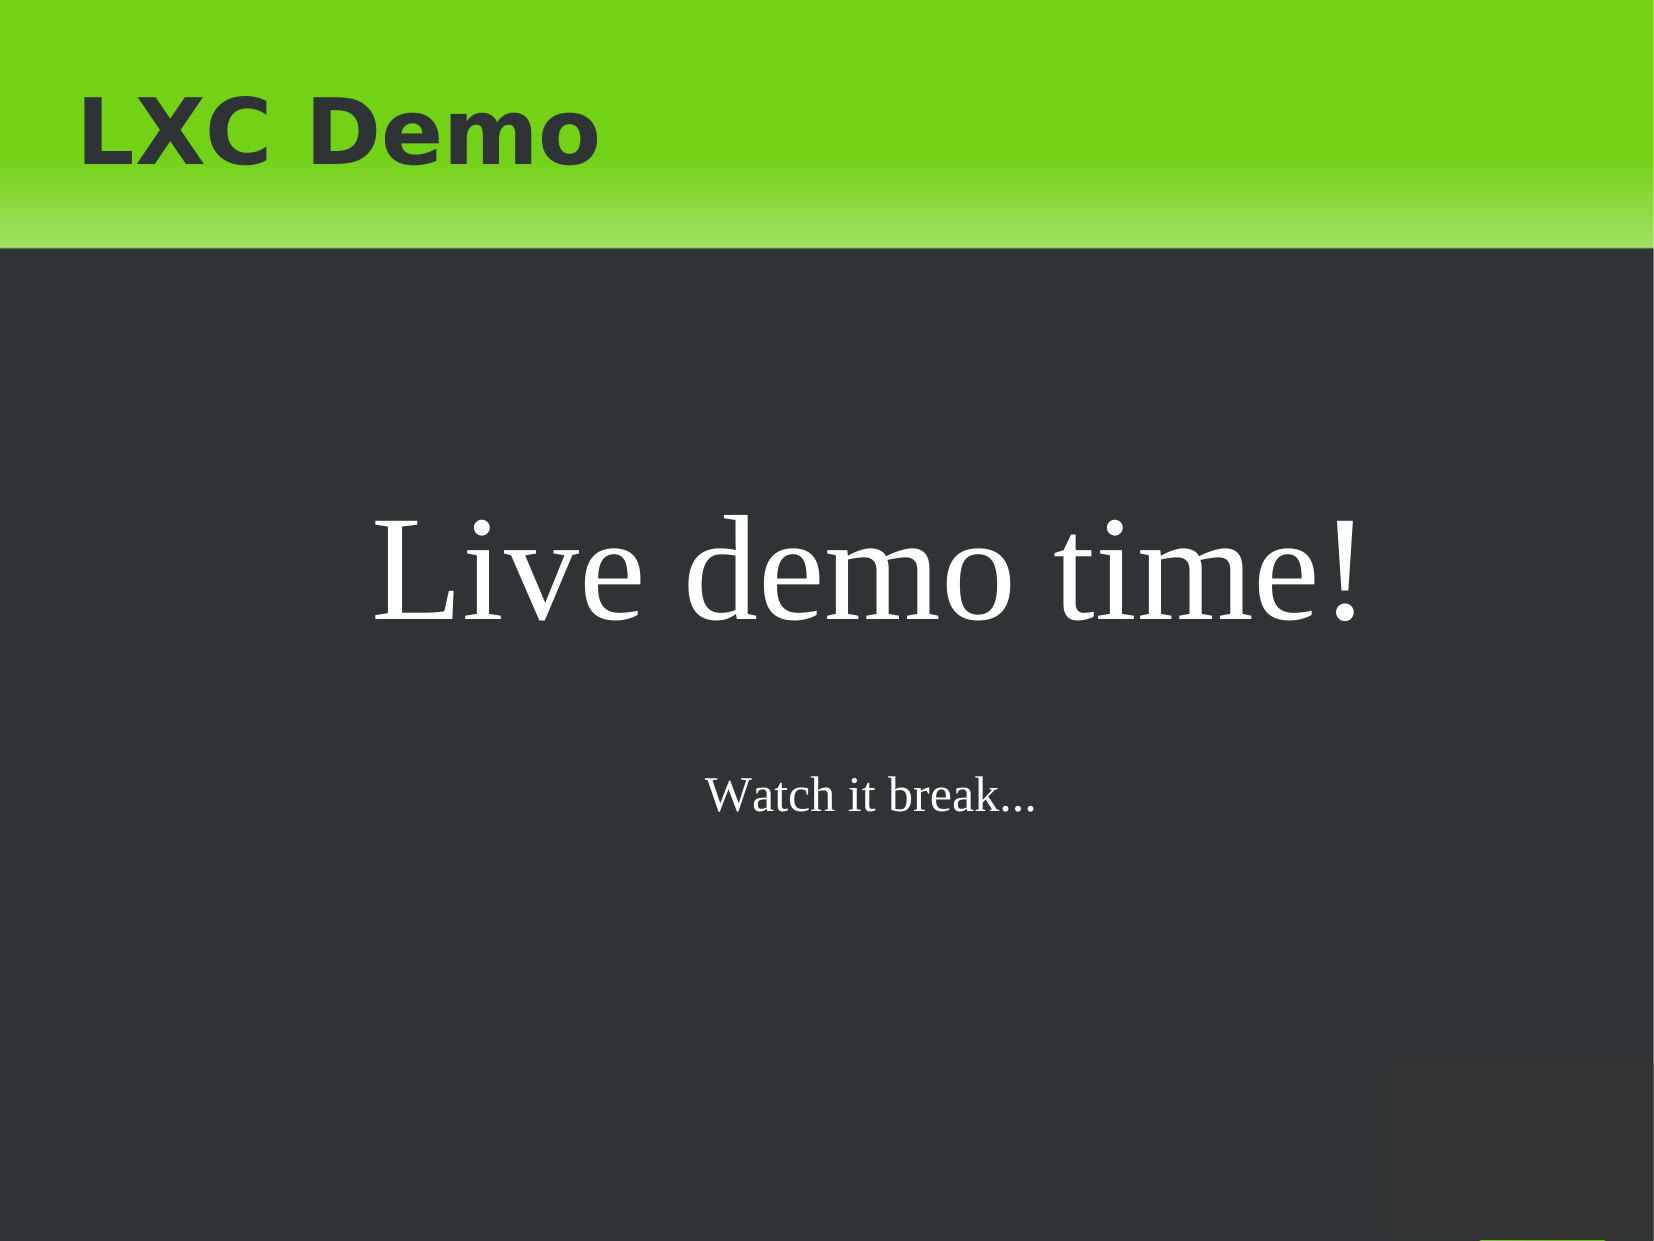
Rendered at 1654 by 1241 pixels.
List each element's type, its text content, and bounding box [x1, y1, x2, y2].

title LXC Demo [76, 29, 1565, 237]
picture [0, 0, 1654, 1241]
list Live demo time! Watch it break... [82, 290, 1571, 1109]
